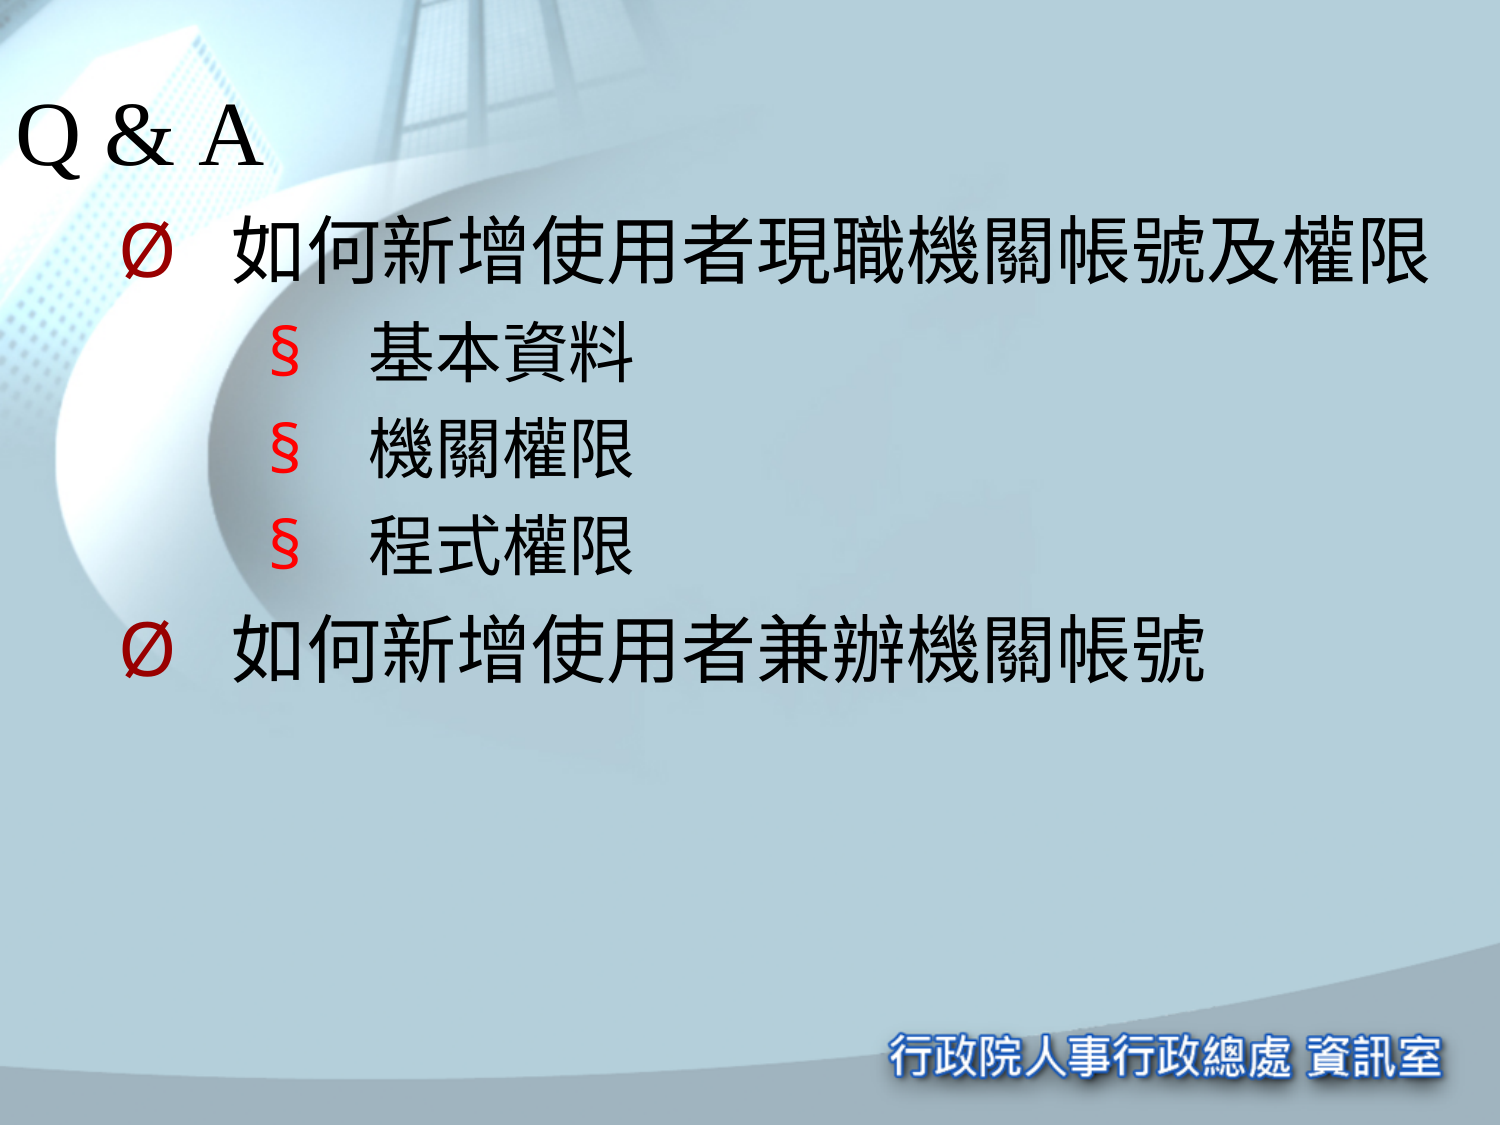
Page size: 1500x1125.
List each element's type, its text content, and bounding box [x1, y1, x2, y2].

title Q & A [0, 35, 1276, 223]
list 如何新增使用者現職機關帳號及權限 基本資料 機關權限 程式權限 如何新增使用者兼辦機關帳號 [103, 196, 1500, 1035]
